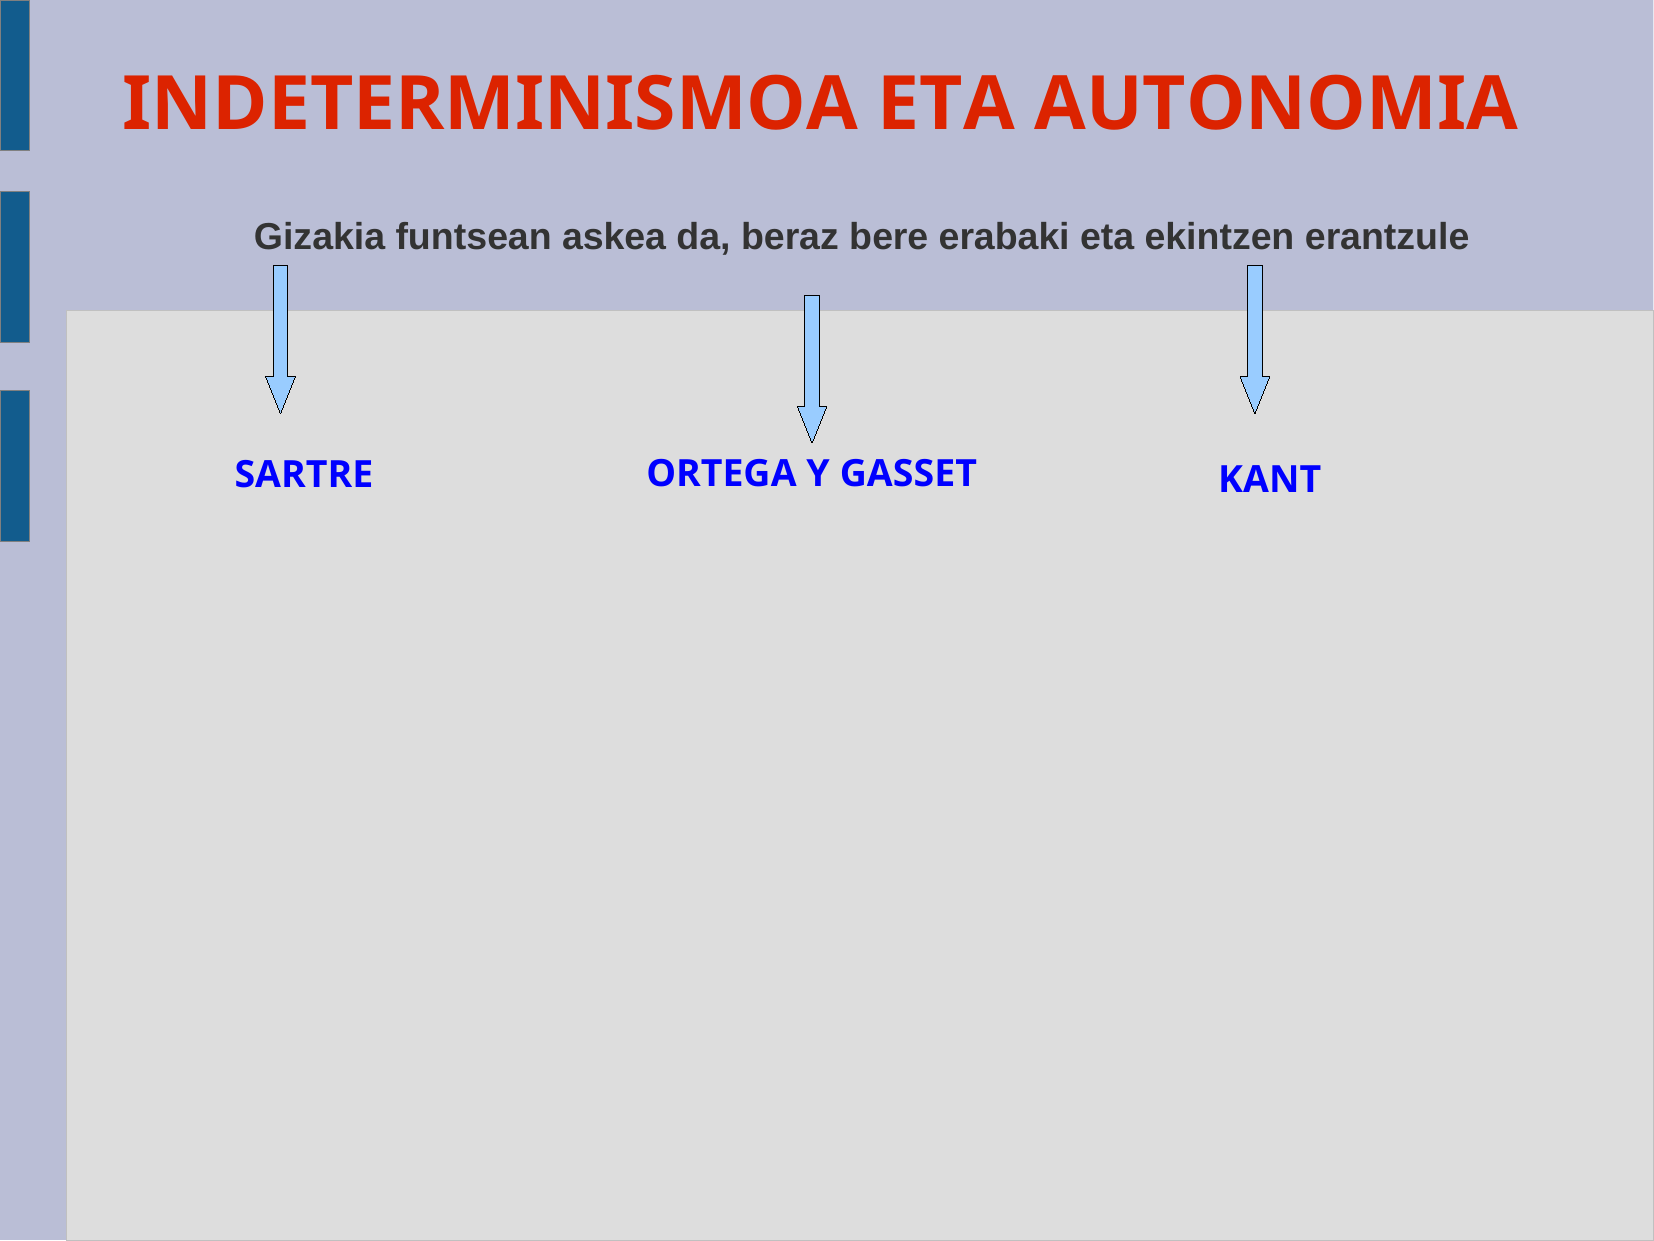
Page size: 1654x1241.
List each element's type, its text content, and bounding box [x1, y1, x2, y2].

text_box [797, 295, 827, 413]
title SARTRE [76, 413, 532, 532]
text_box [265, 265, 296, 413]
title INDETERMINISMOA ETA AUTONOMIA [76, 0, 1565, 207]
text_box [1240, 265, 1270, 414]
title ORTEGA Y GASSET [590, 413, 1034, 532]
title Gizakia funtsean askea da, beraz bere erabaki eta ekintzen erantzule [118, 206, 1607, 266]
title KANT [1151, 418, 1388, 538]
